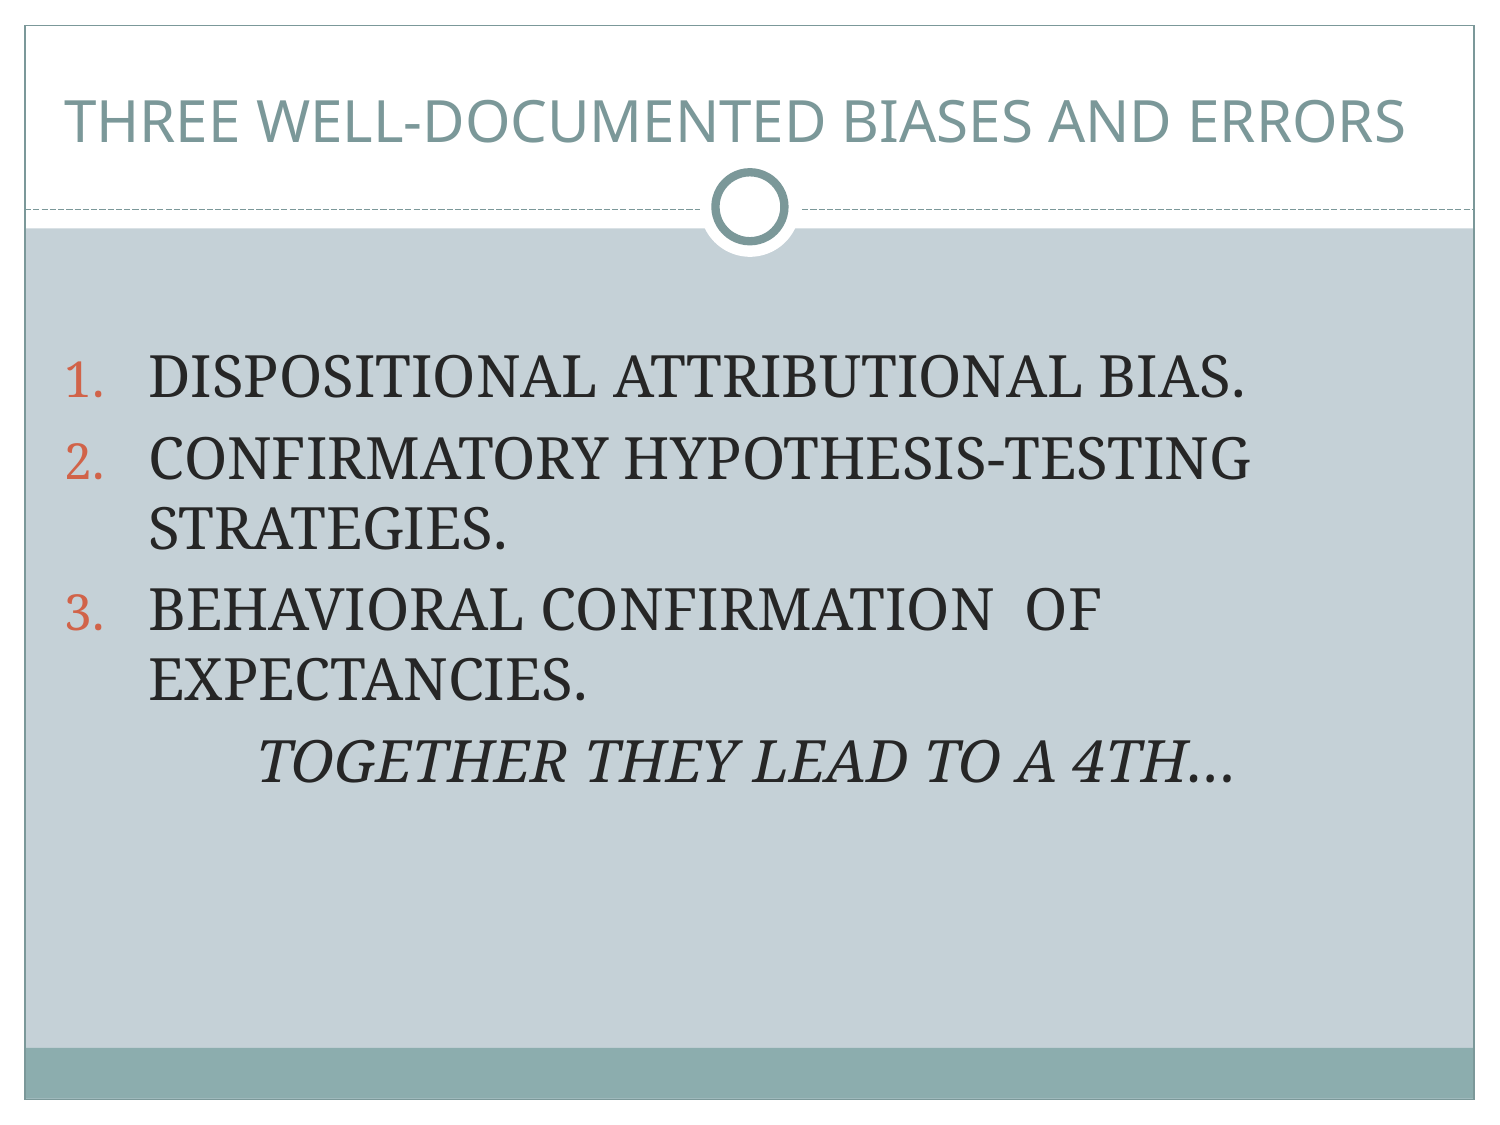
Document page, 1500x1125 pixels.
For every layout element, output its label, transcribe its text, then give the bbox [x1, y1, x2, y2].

list DISPOSITIONAL ATTRIBUTIONAL BIAS. CONFIRMATORY HYPOTHESIS-TESTING STRATEGIES. BEHAVIORAL CONFIRMATION OF EXPECTANCIES. TOGETHER THEY LEAD TO A 4TH… [49, 250, 1445, 1001]
title THREE WELL-DOCUMENTED BIASES AND ERRORS [49, 37, 1450, 162]
